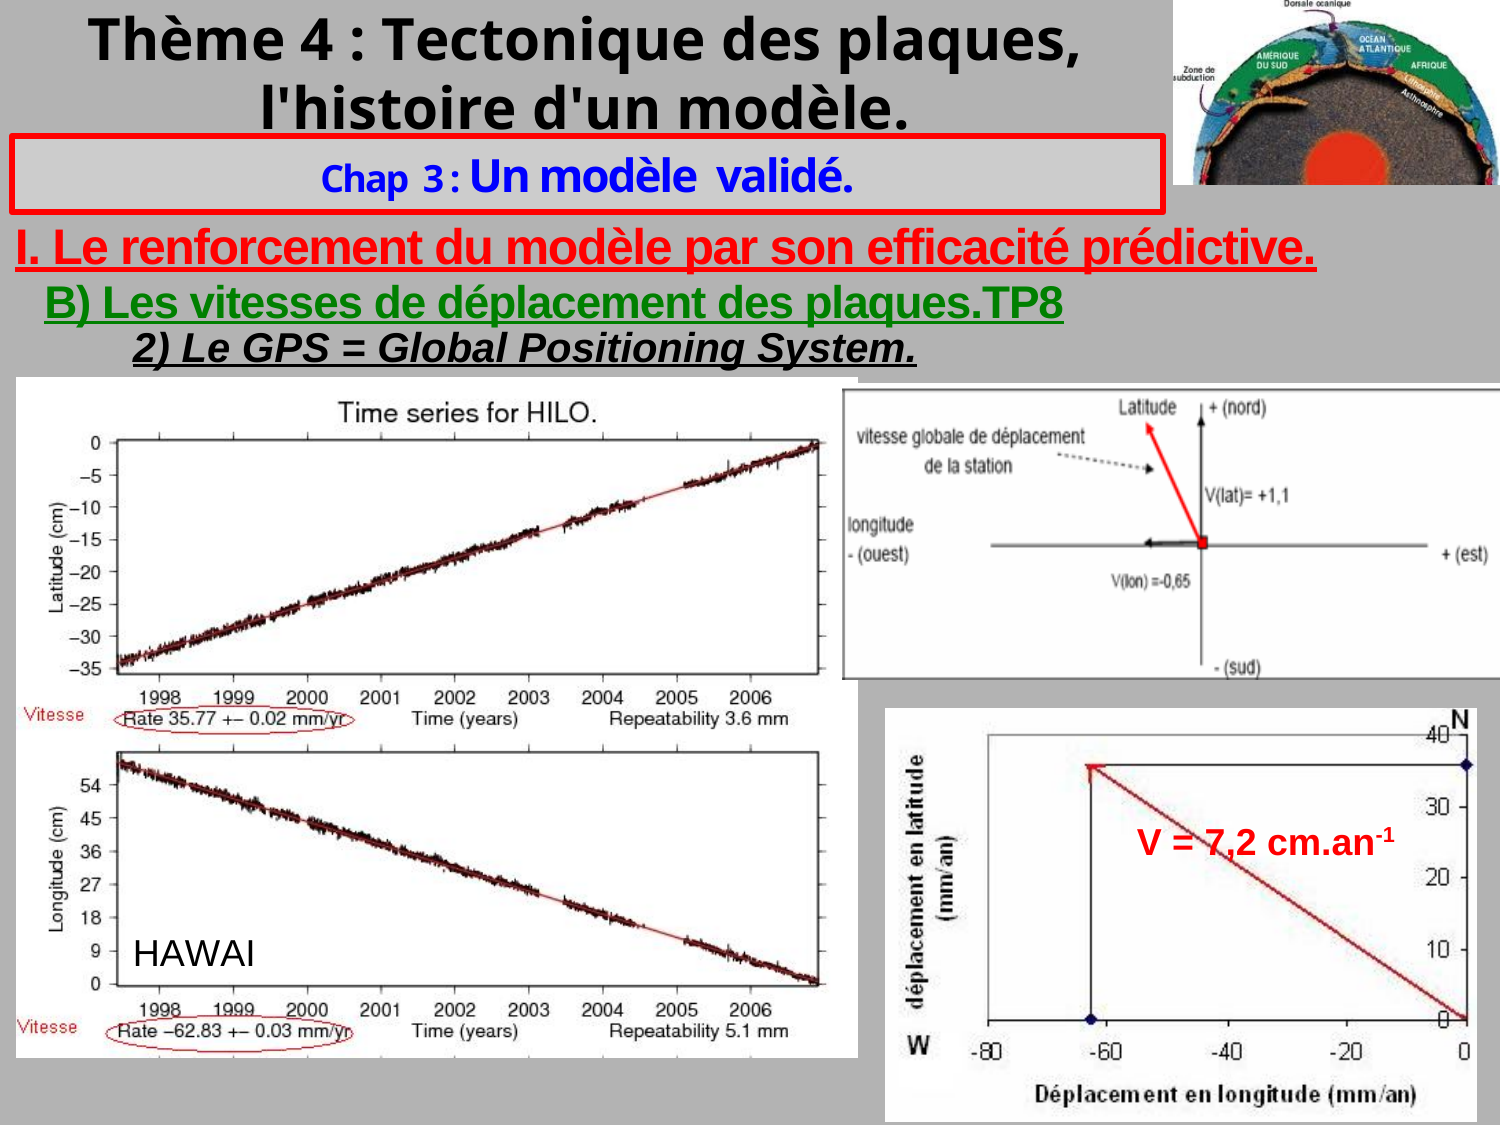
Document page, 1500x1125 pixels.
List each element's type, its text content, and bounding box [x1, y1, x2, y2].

picture [16, 377, 1500, 1058]
text_box B) Les vitesses de déplacement des plaques.TP8 [29, 265, 1500, 336]
picture [1173, 0, 1500, 185]
picture [885, 708, 1477, 1123]
text_box Chap 3 : Un modèle validé. [11, 135, 1164, 206]
text_box V = 7,2 cm.an-1 [1122, 810, 1459, 871]
text_box Thème 4 : Tectonique des plaques, l'histoire d'un modèle. [0, 0, 1173, 150]
text_box HAWAI [118, 921, 784, 982]
text_box 2) Le GPS = Global Positioning System. [118, 312, 1152, 378]
text_box I. Le renforcement du modèle par son efficacité prédictive. [0, 206, 1500, 282]
